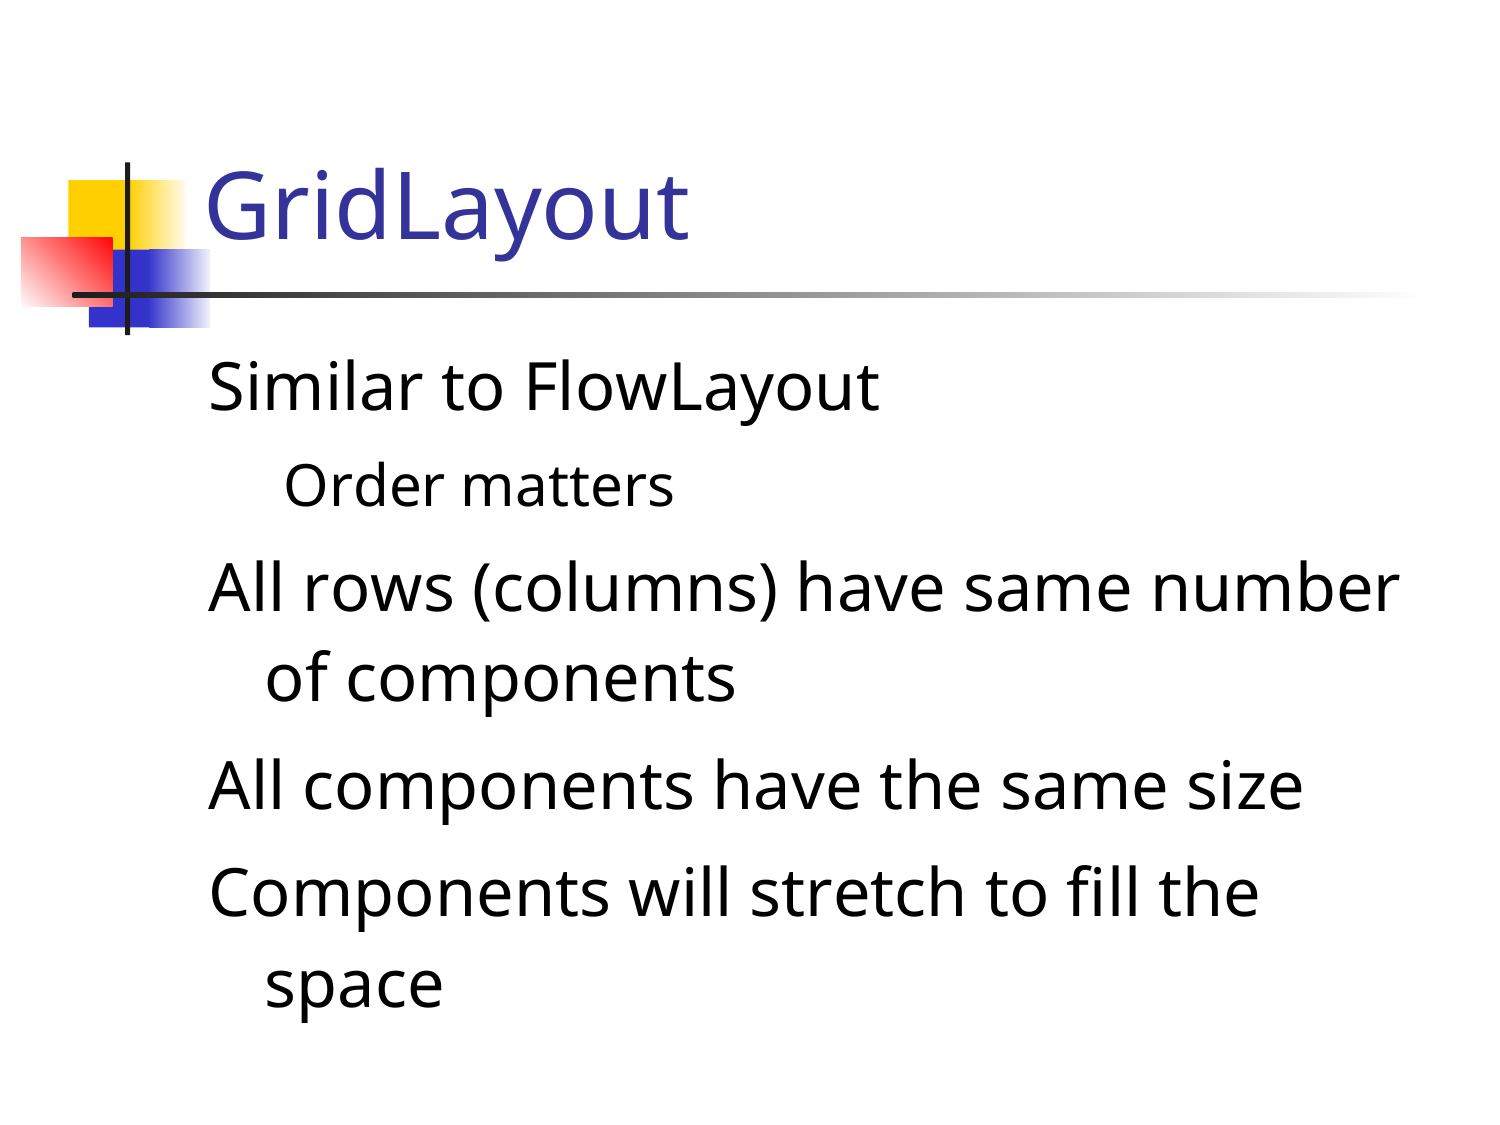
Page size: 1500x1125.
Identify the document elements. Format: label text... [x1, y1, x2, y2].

title GridLayout [188, 35, 1468, 276]
list Similar to FlowLayout Order matters All rows (columns) have same number of components All components have the same size Components will stretch to fill the space [193, 331, 1469, 1007]
